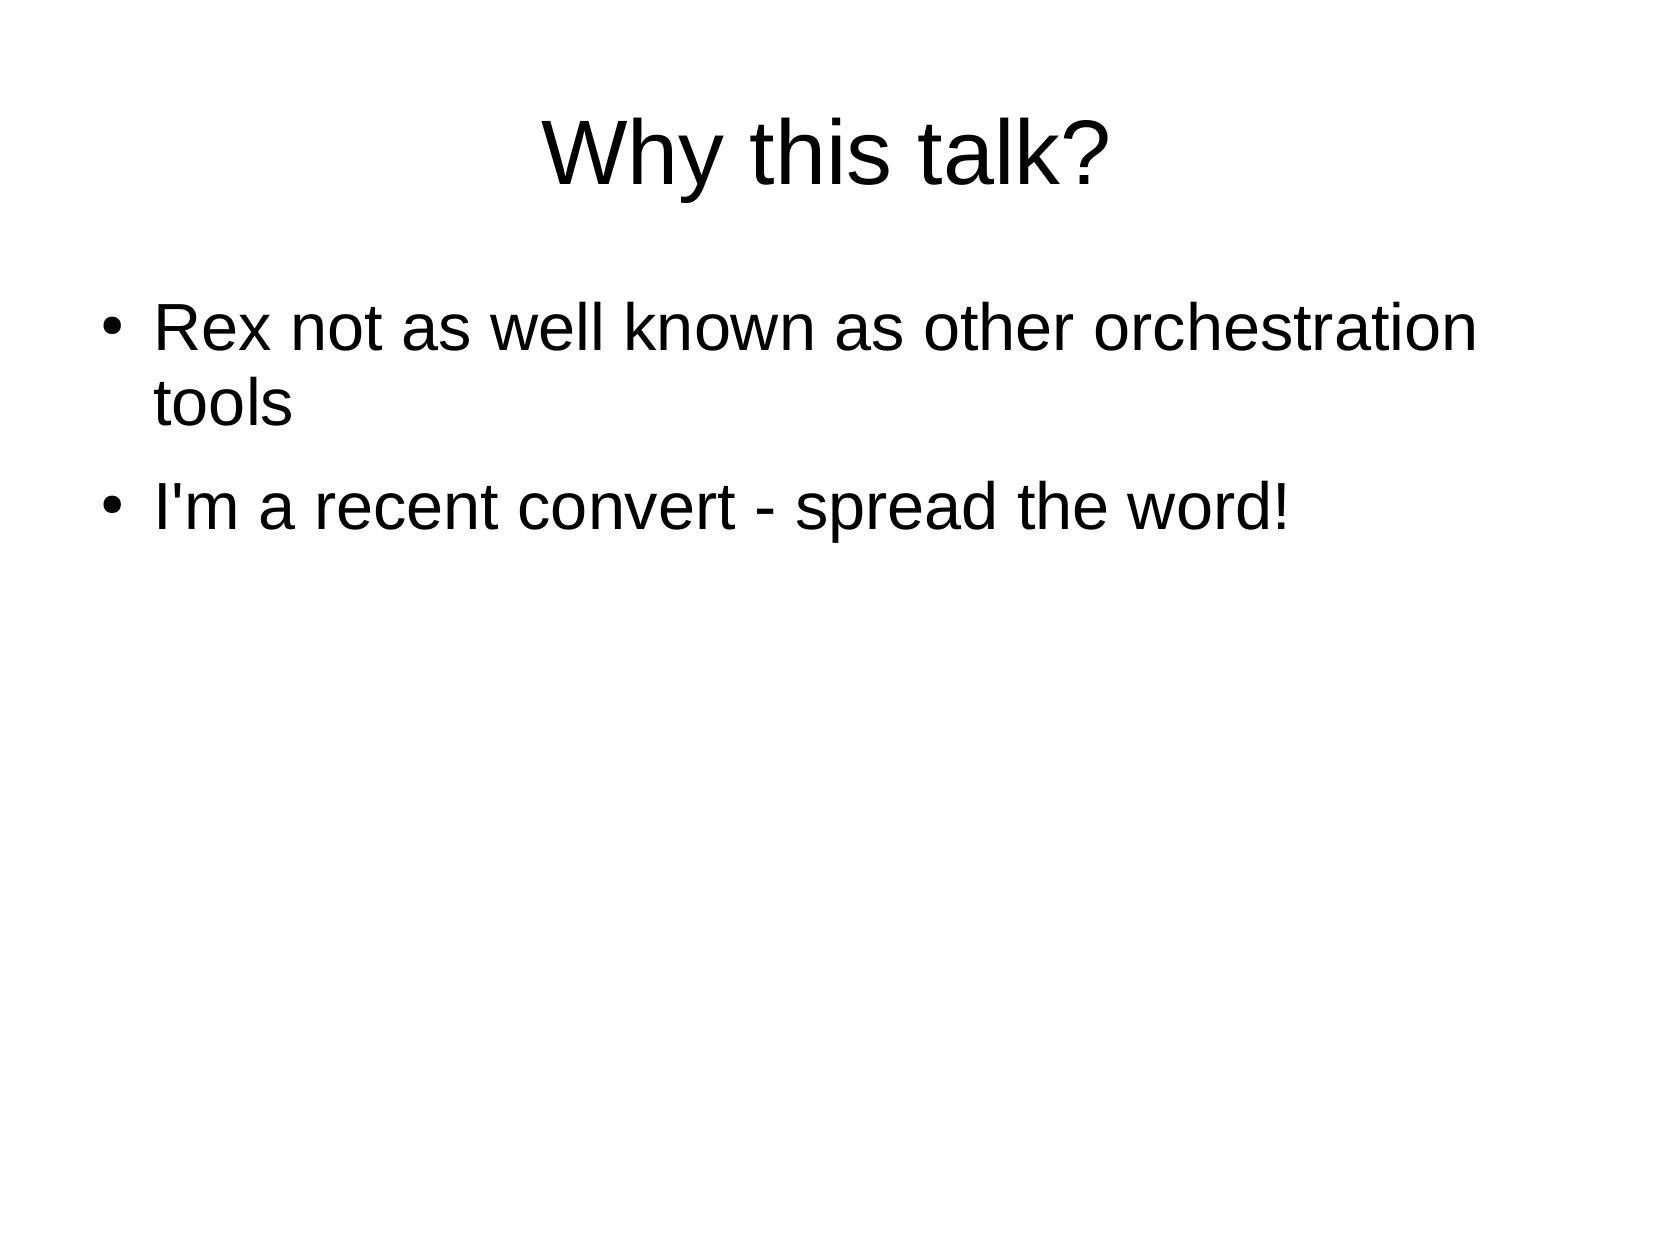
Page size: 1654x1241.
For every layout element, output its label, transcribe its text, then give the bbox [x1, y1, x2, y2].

list Rex not as well known as other orchestration tools I'm a recent convert - spread the word! [82, 290, 1571, 1010]
title Why this talk? [82, 49, 1571, 257]
